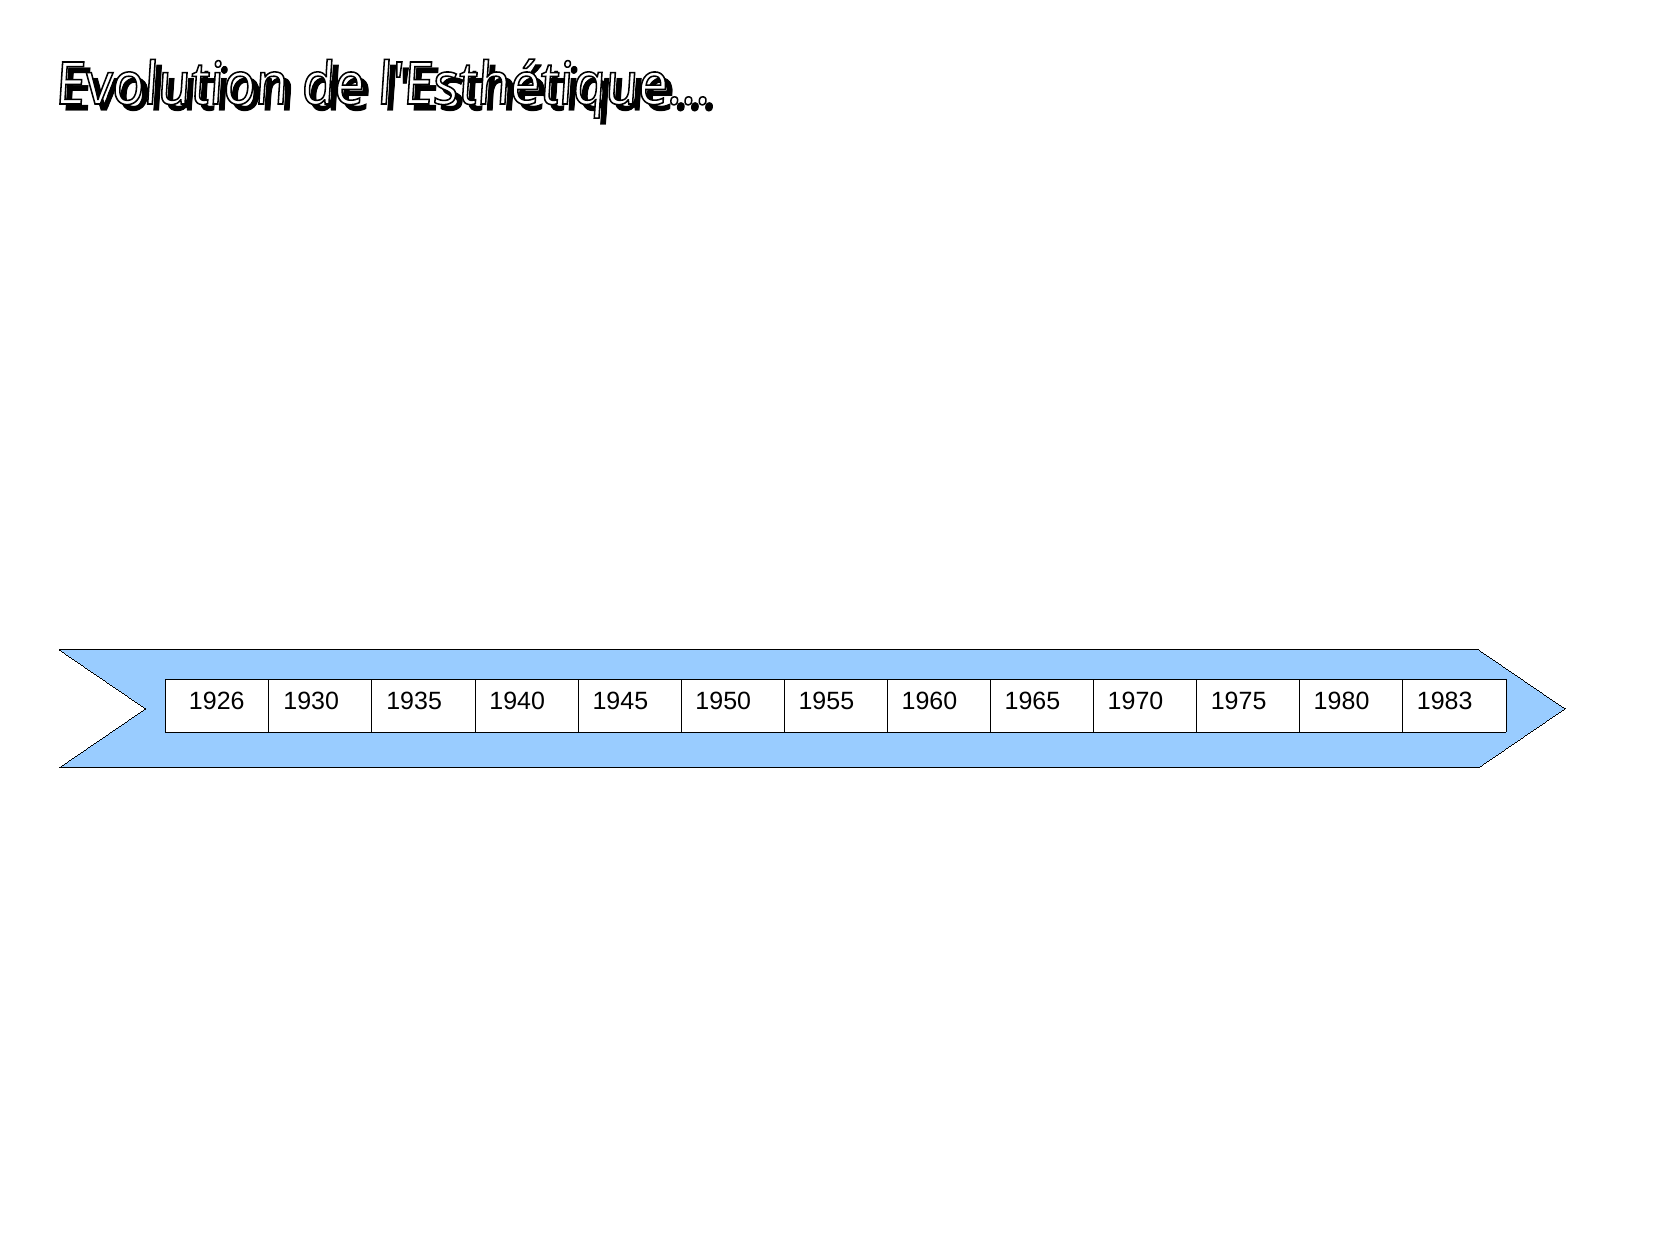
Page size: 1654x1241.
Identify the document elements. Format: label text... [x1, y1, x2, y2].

text_box Evolution de l'Esthétique... [407, 62, 432, 104]
text_box Evolution de l'Esthétique... [609, 72, 635, 105]
text_box Evolution de l'Esthétique... [114, 71, 142, 105]
text_box Evolution de l'Esthétique... [640, 71, 666, 105]
table_header 1945 [579, 680, 681, 732]
text_box Evolution de l'Esthétique... [481, 59, 507, 104]
table_header 1930 [269, 680, 371, 732]
text_box Evolution de l'Esthétique... [226, 71, 253, 105]
text_box Evolution de l'Esthétique... [337, 71, 362, 105]
text_box Evolution de l'Esthétique... [460, 65, 478, 105]
text_box Evolution de l'Esthétique... [575, 71, 603, 119]
text_box Evolution de l'Esthétique... [434, 71, 457, 105]
table_header 1940 [476, 680, 578, 732]
text_box Evolution de l'Esthétique... [161, 72, 188, 105]
text_box Evolution de l'Esthétique... [541, 65, 559, 105]
table_header 1955 [785, 680, 887, 732]
table_header 1980 [1300, 680, 1402, 732]
text_box Evolution de l'Esthétique... [258, 71, 285, 104]
text_box Evolution de l'Esthétique... [59, 62, 84, 104]
text_box Evolution de l'Esthétique... [192, 65, 210, 105]
table_header 1970 [1094, 680, 1196, 732]
table_header 1926 [166, 680, 268, 732]
table_header 1935 [372, 680, 475, 732]
text_box Evolution de l'Esthétique... [304, 59, 332, 105]
table_header 1960 [888, 680, 990, 732]
text_box [59, 649, 1566, 768]
table_header 1983 [1403, 680, 1506, 732]
table_header 1965 [991, 680, 1093, 732]
table_header 1950 [682, 680, 784, 732]
table_header 1975 [1197, 680, 1299, 732]
text_box Evolution de l'Esthétique... [86, 72, 114, 104]
text_box Evolution de l'Esthétique... [513, 71, 538, 105]
